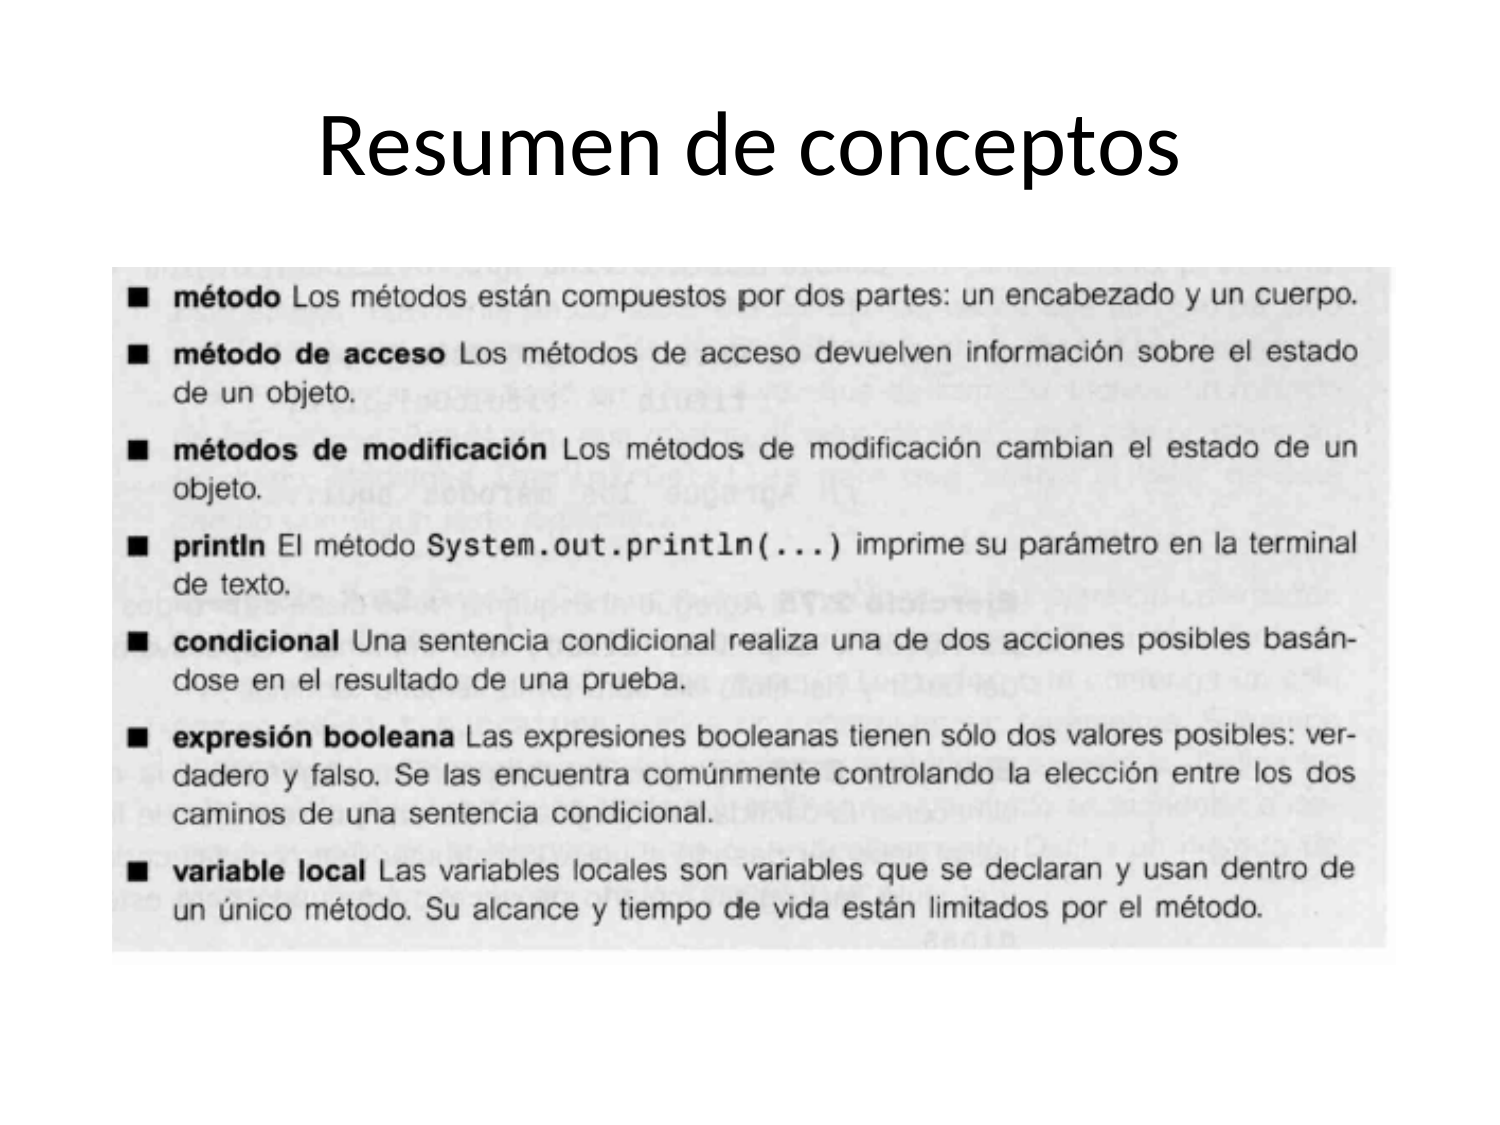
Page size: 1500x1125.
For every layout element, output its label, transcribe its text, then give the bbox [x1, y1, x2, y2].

picture [112, 267, 1396, 965]
title Resumen de conceptos [75, 45, 1426, 233]
